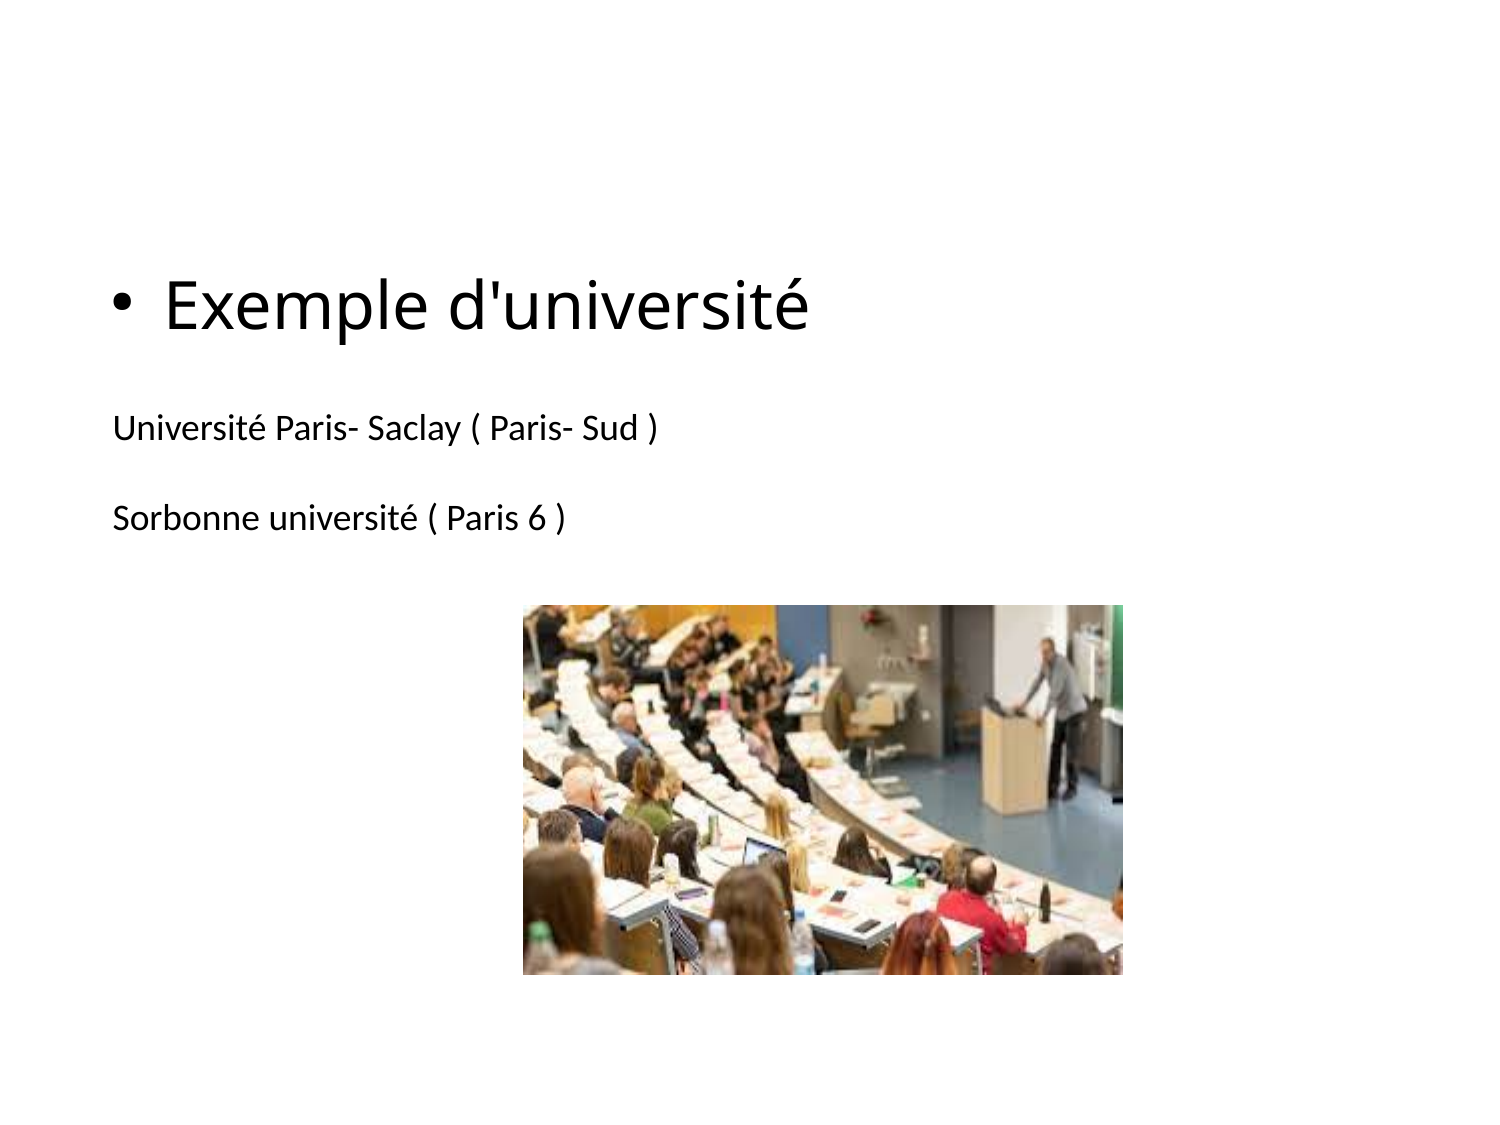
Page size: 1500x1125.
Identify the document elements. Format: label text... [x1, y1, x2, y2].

picture [523, 605, 1123, 975]
list Exemple d'université [75, 263, 1425, 1006]
